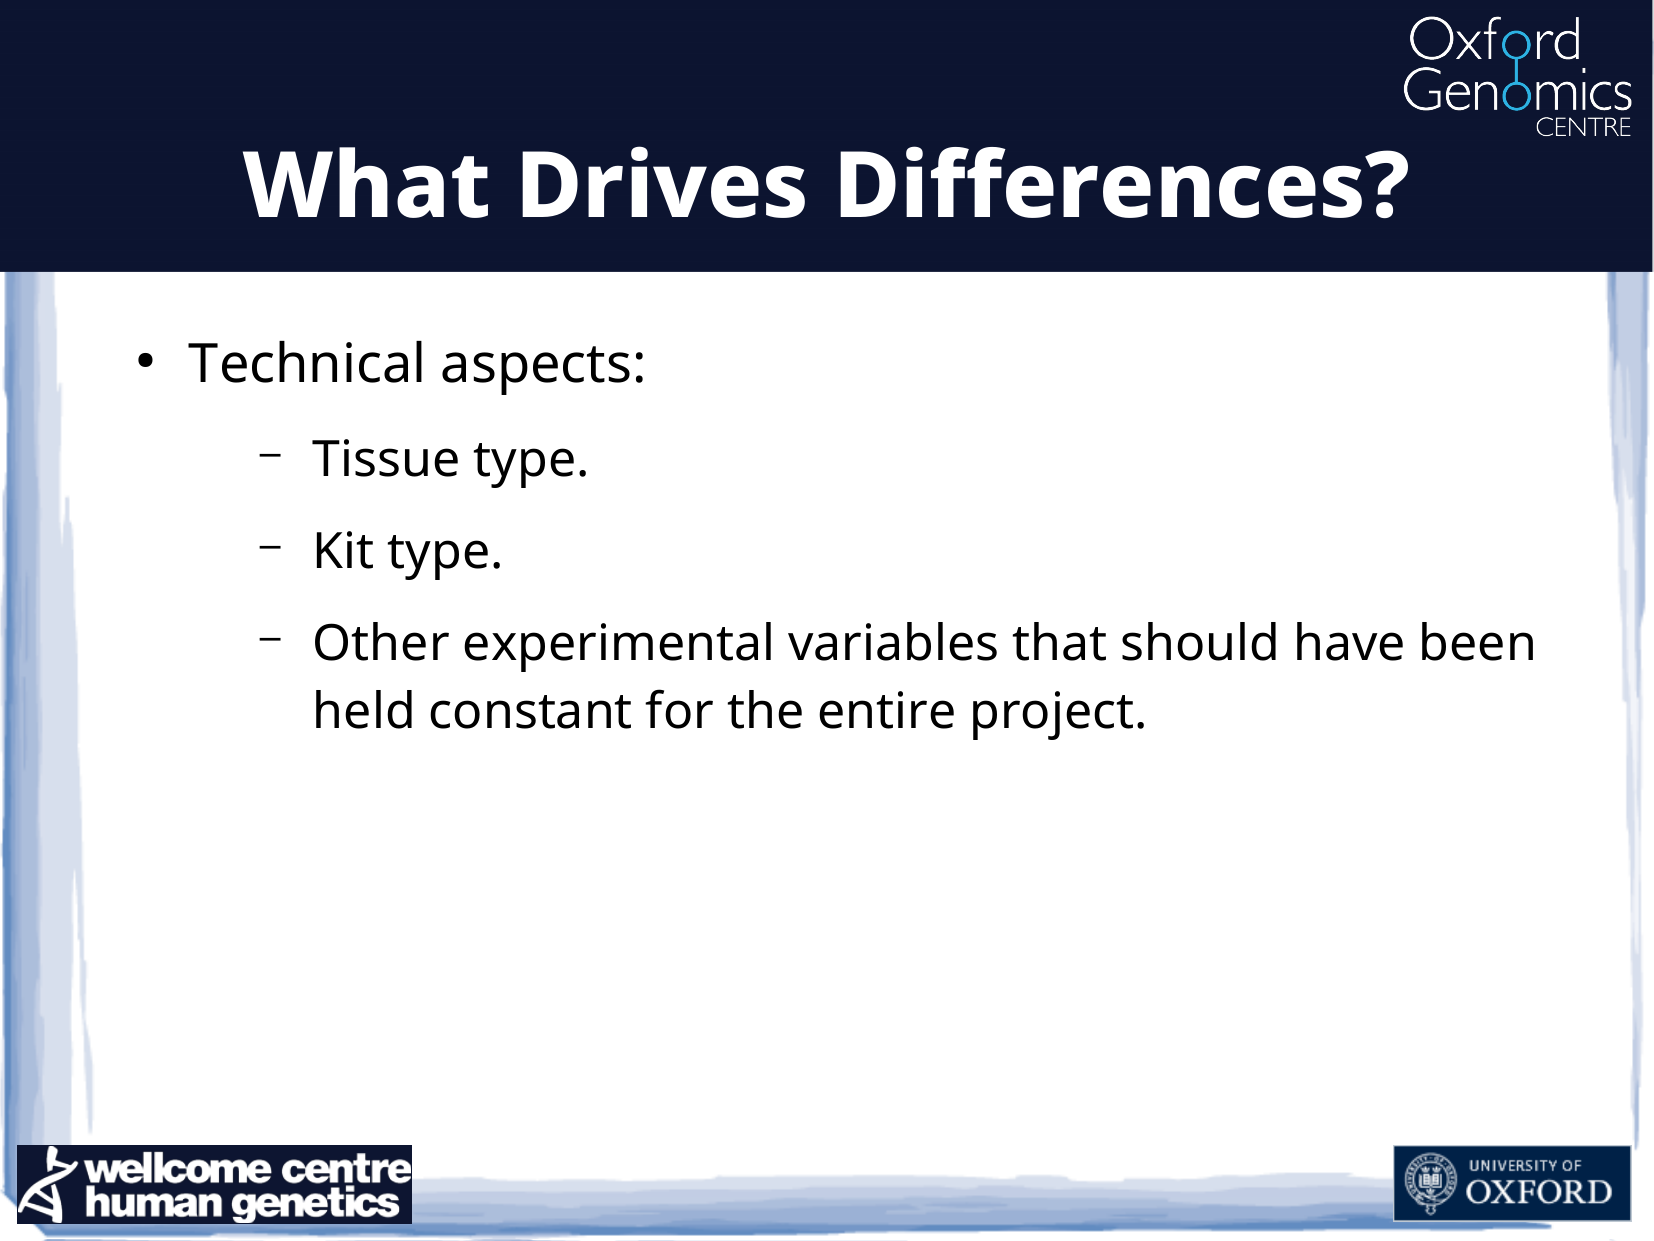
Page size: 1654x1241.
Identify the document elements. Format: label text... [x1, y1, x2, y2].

title What Drives Differences? [82, 78, 1571, 287]
picture [0, 0, 1654, 1241]
list Technical aspects: Tissue type. Kit type. Other experimental variables that should have been held constant for the entire project. [118, 324, 1571, 1045]
